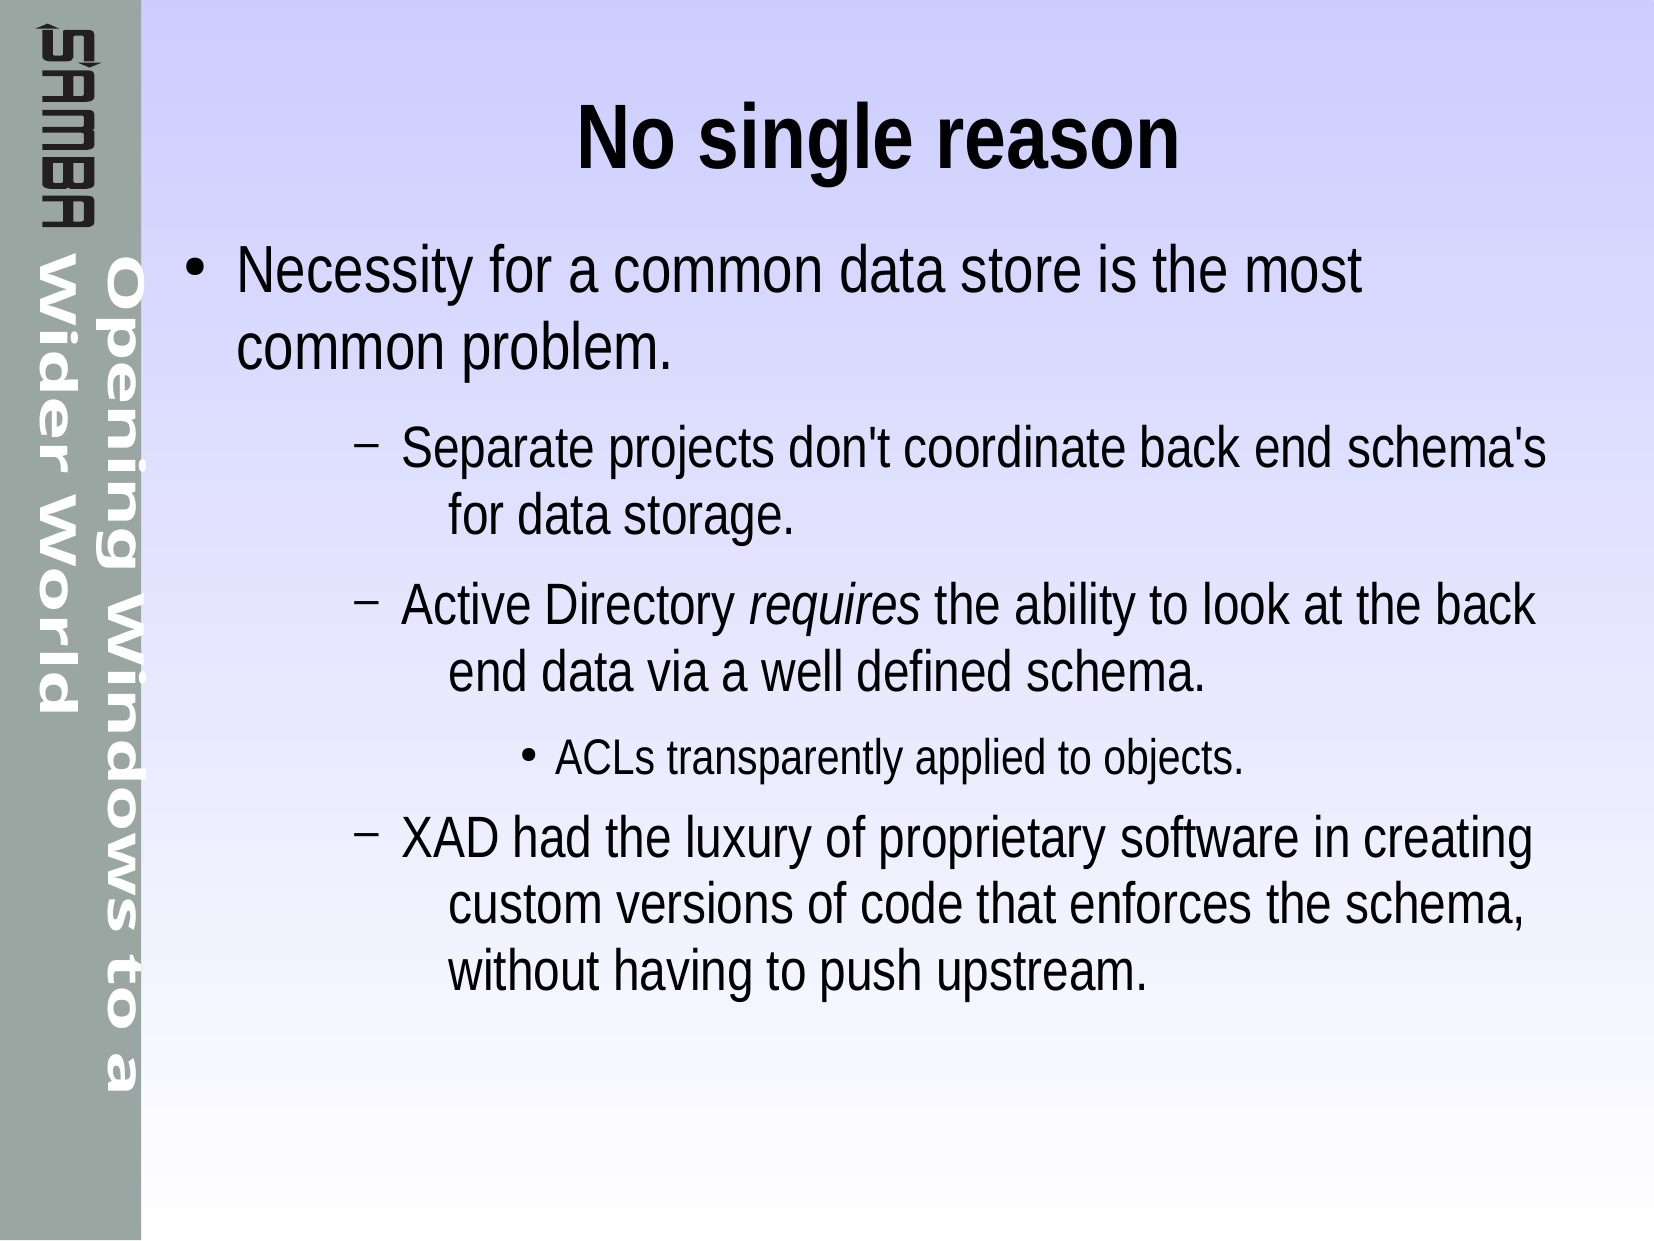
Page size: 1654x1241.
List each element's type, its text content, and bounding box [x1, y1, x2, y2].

list Necessity for a common data store is the most common problem. Separate projects don't coordinate back end schema's for data storage. Active Directory requires the ability to look at the back end data via a well defined schema. ACLs transparently applied to objects. XAD had the luxury of proprietary software in creating custom versions of code that enforces the schema, without having to push upstream. [165, 230, 1578, 1139]
title No single reason [173, 31, 1586, 239]
